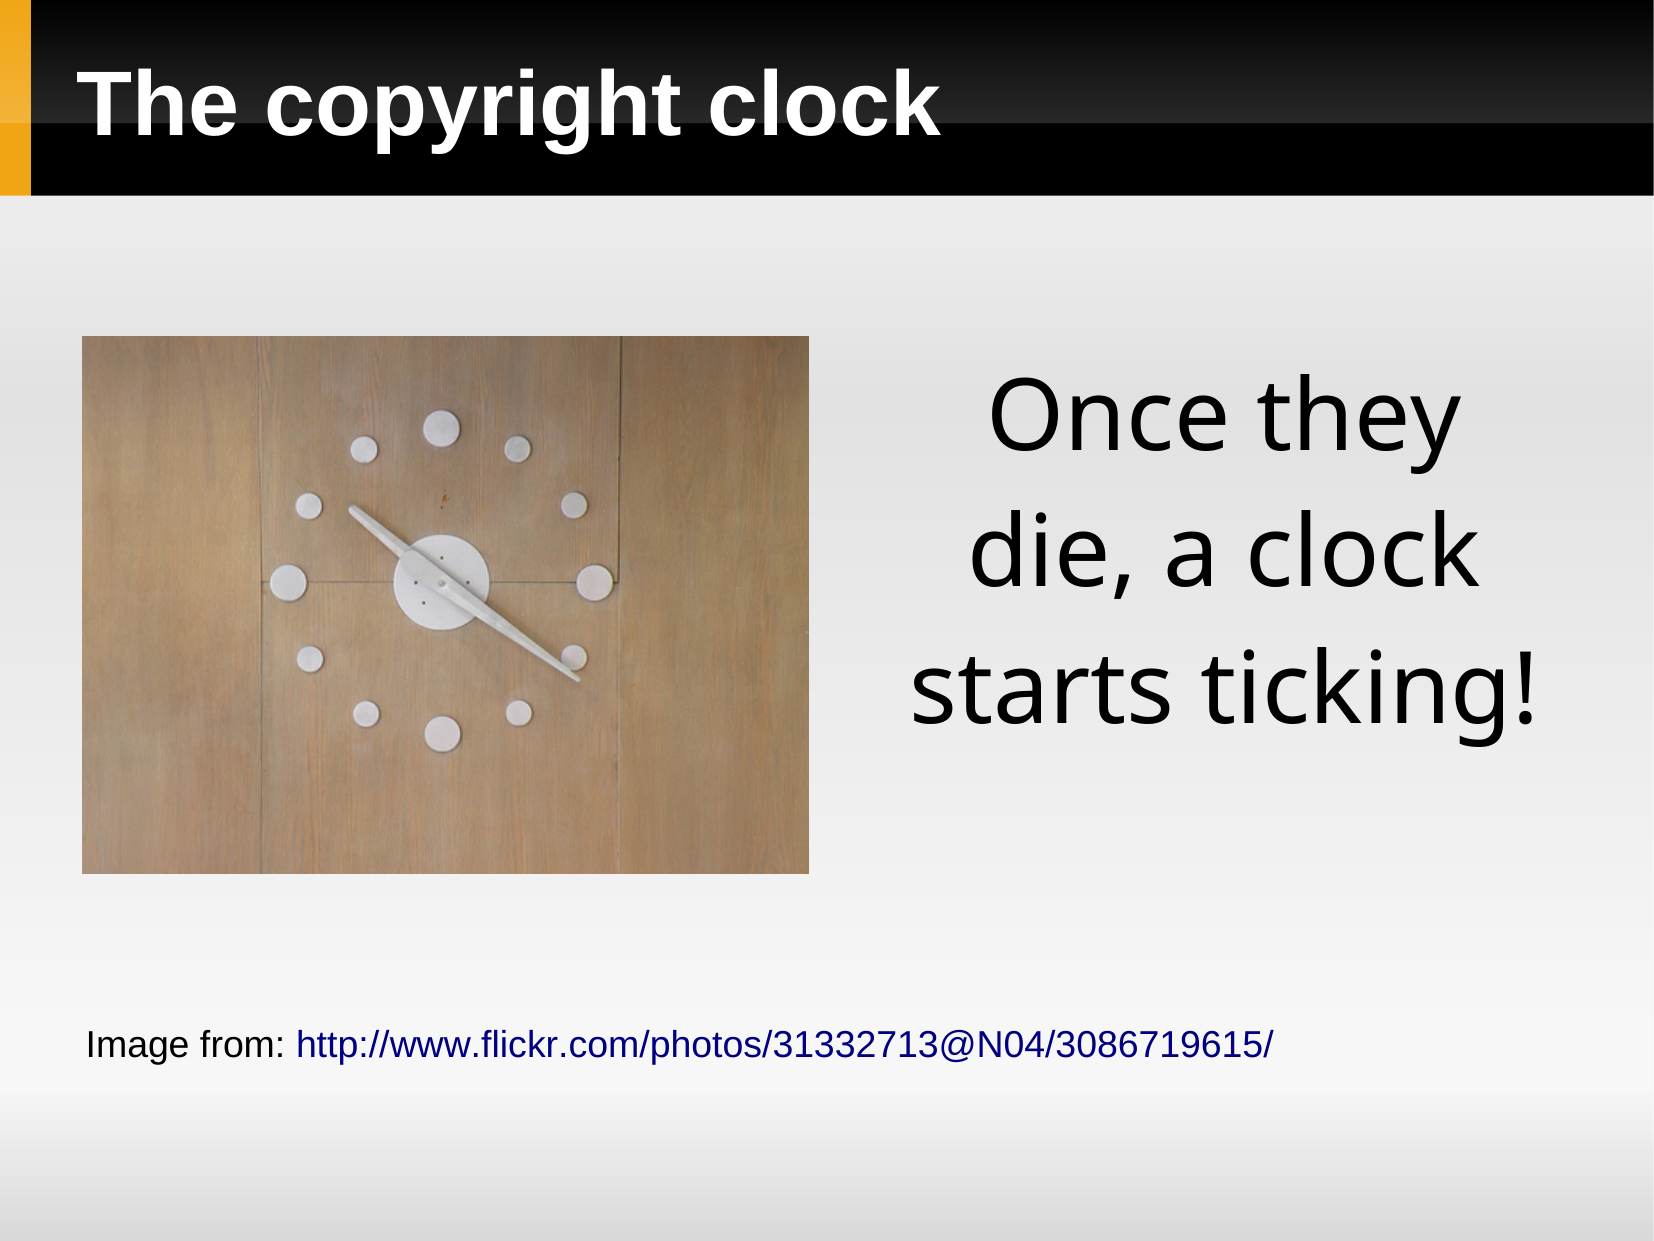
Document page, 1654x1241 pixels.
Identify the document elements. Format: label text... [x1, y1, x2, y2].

title The copyright clock [76, 0, 1565, 208]
text_box Image from: http://www.flickr.com/photos/31332713@N04/3086719615/ [70, 1015, 1287, 1073]
picture [0, 0, 1654, 1241]
list Once they die, a clock starts ticking! [826, 343, 1552, 679]
